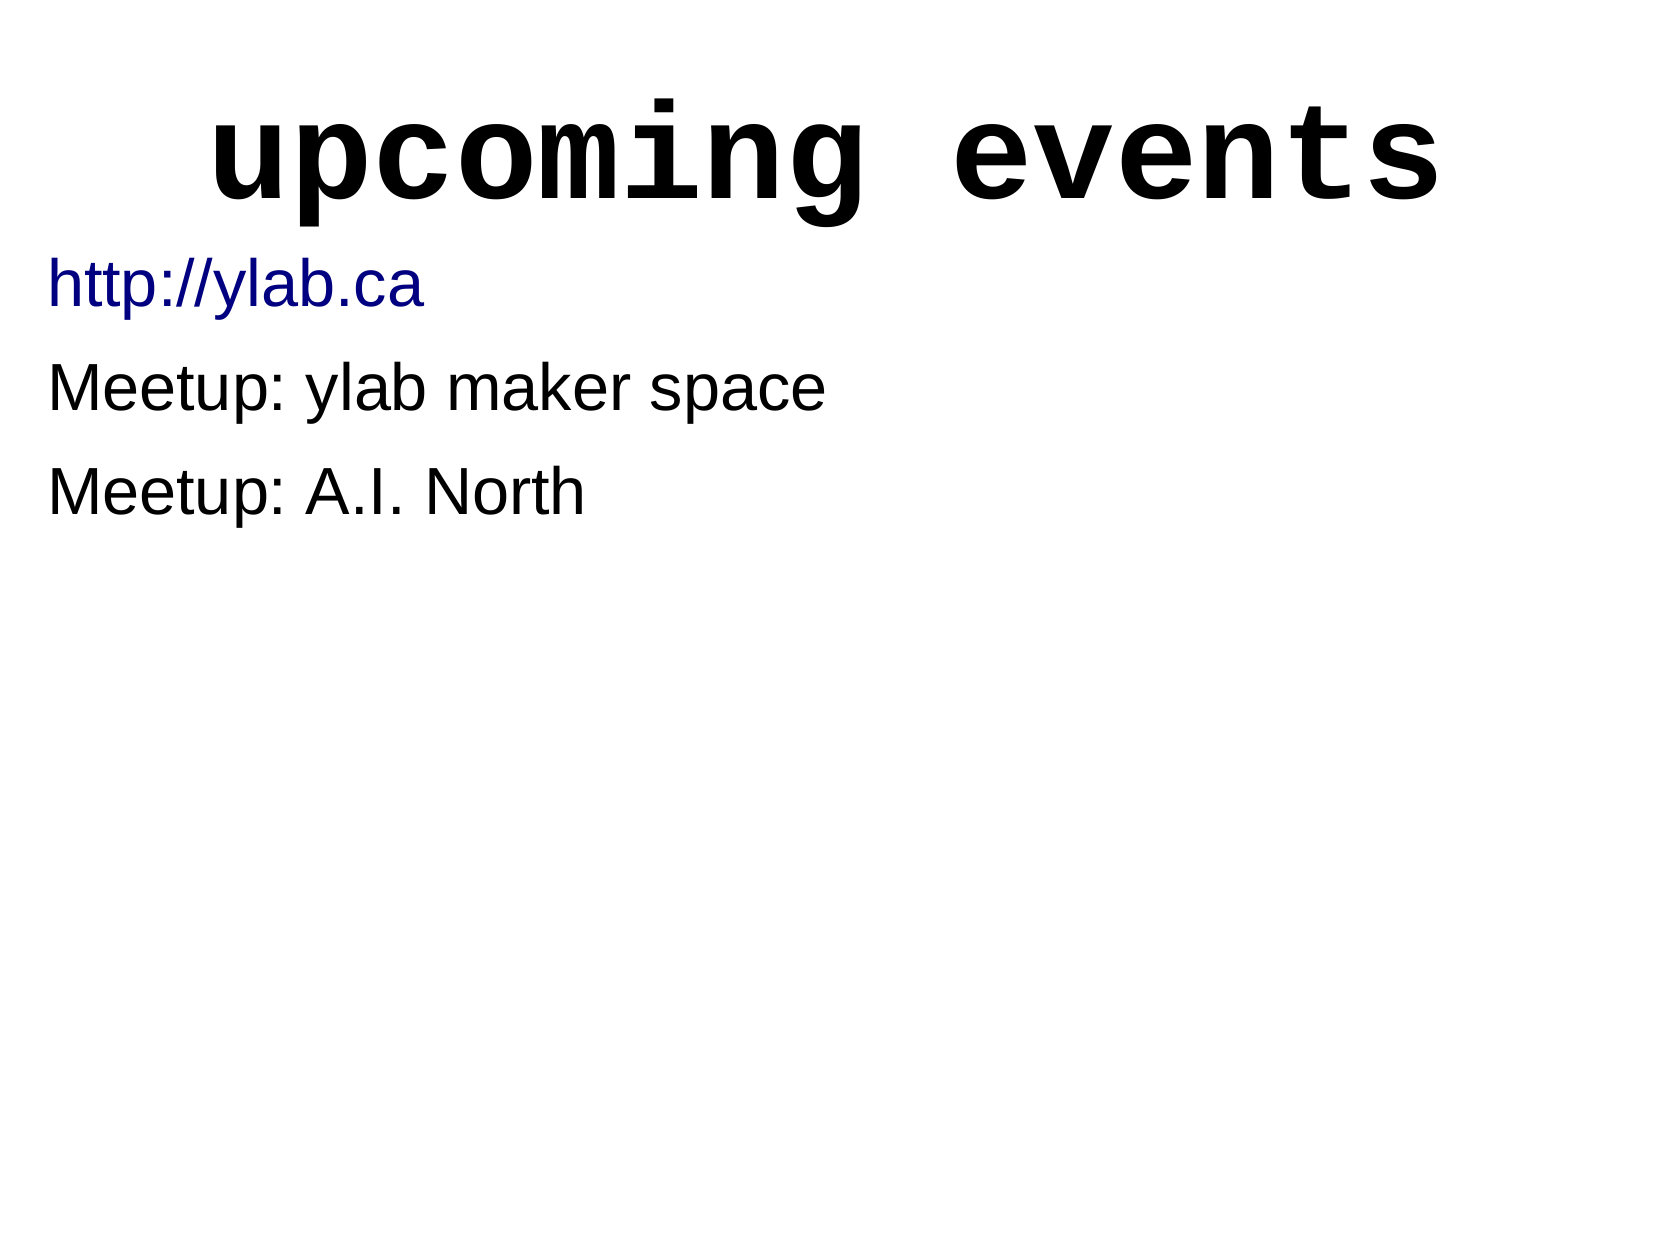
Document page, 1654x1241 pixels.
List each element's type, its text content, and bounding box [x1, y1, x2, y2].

list http://ylab.ca Meetup: ylab maker space Meetup: A.I. North [47, 241, 1607, 1057]
title upcoming events [82, 49, 1571, 241]
